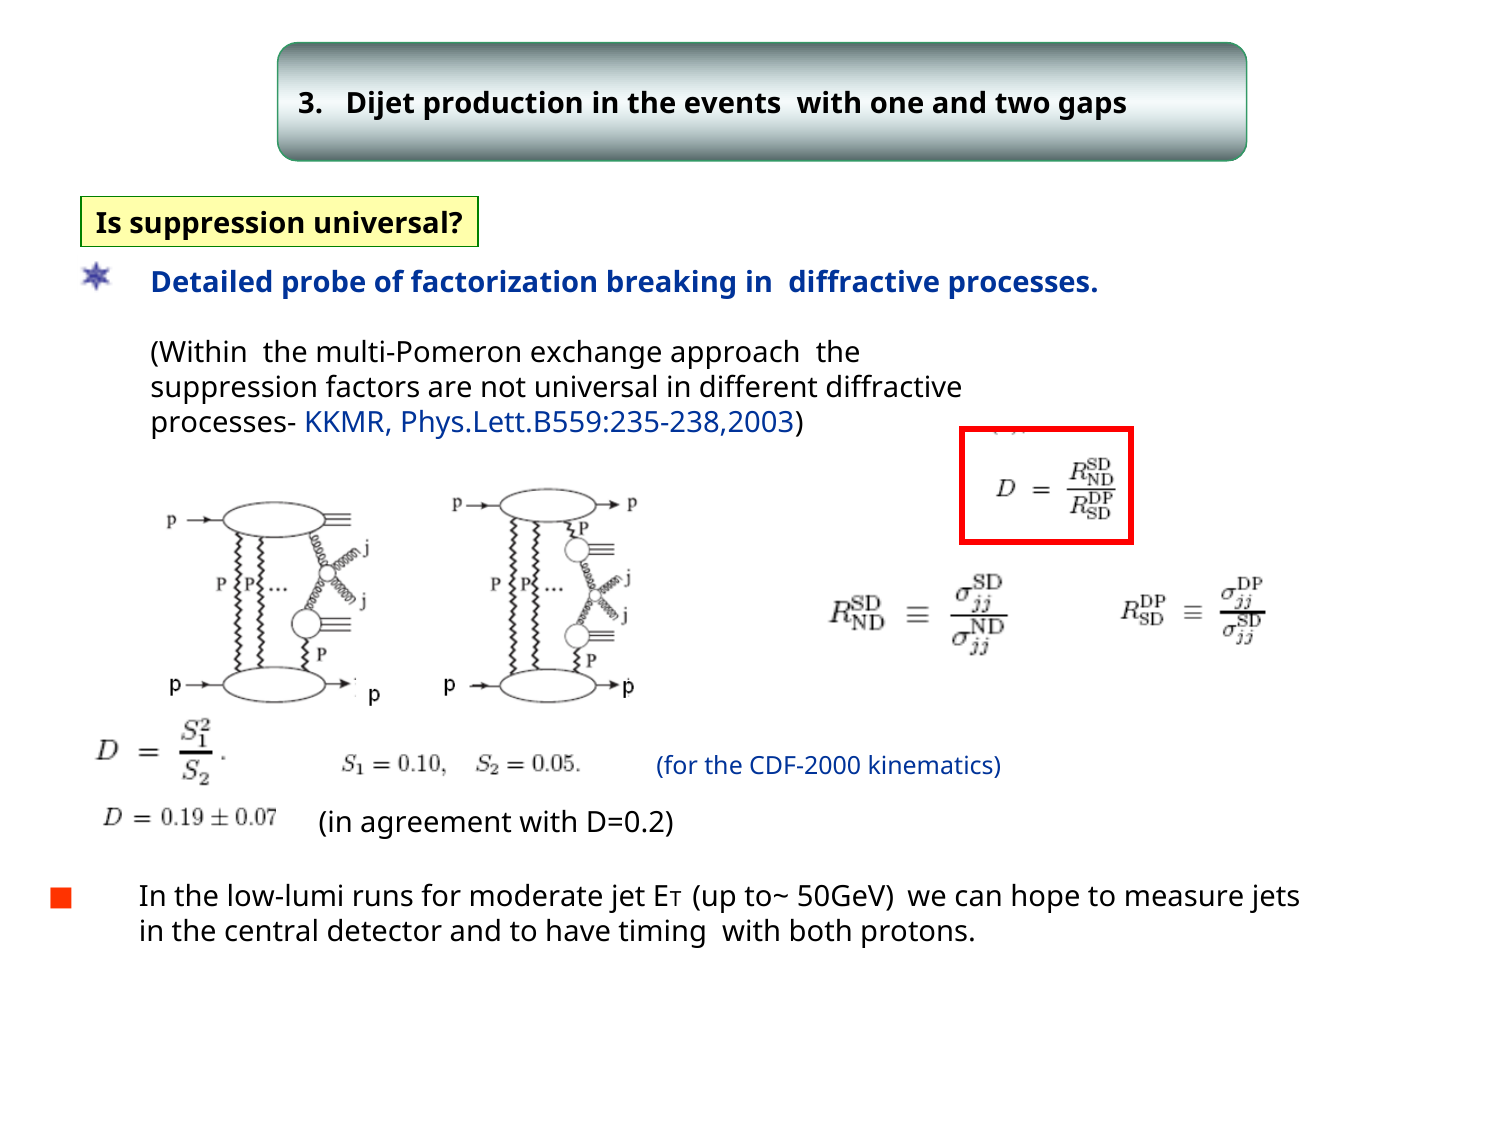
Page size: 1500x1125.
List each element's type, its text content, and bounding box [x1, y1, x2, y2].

picture [1113, 574, 1282, 656]
text_box Detailed probe of factorization breaking in diffractive processes. (Within the multi-Pomeron exchange approach the suppression factors are not universal in different diffractive processes- KKMR, Phys.Lett.B559:235-238,2003) [135, 255, 1164, 481]
text_box  [38, 869, 87, 920]
picture [64, 473, 680, 870]
text_box Is suppression universal? [81, 196, 479, 247]
text_box (in agreement with D=0.2) [303, 796, 689, 847]
picture [965, 432, 1129, 539]
text_box 3. Dijet production in the events with one and two gaps [277, 42, 1247, 161]
text_box (for the CDF-2000 kinematics) [641, 741, 1017, 788]
text_box In the low-lumi runs for moderate jet ET (up to~ 50GeV) we can hope to measure jets in the central detector and to have timing with both protons. [123, 869, 1424, 1009]
picture [820, 557, 1022, 669]
picture [76, 255, 124, 293]
